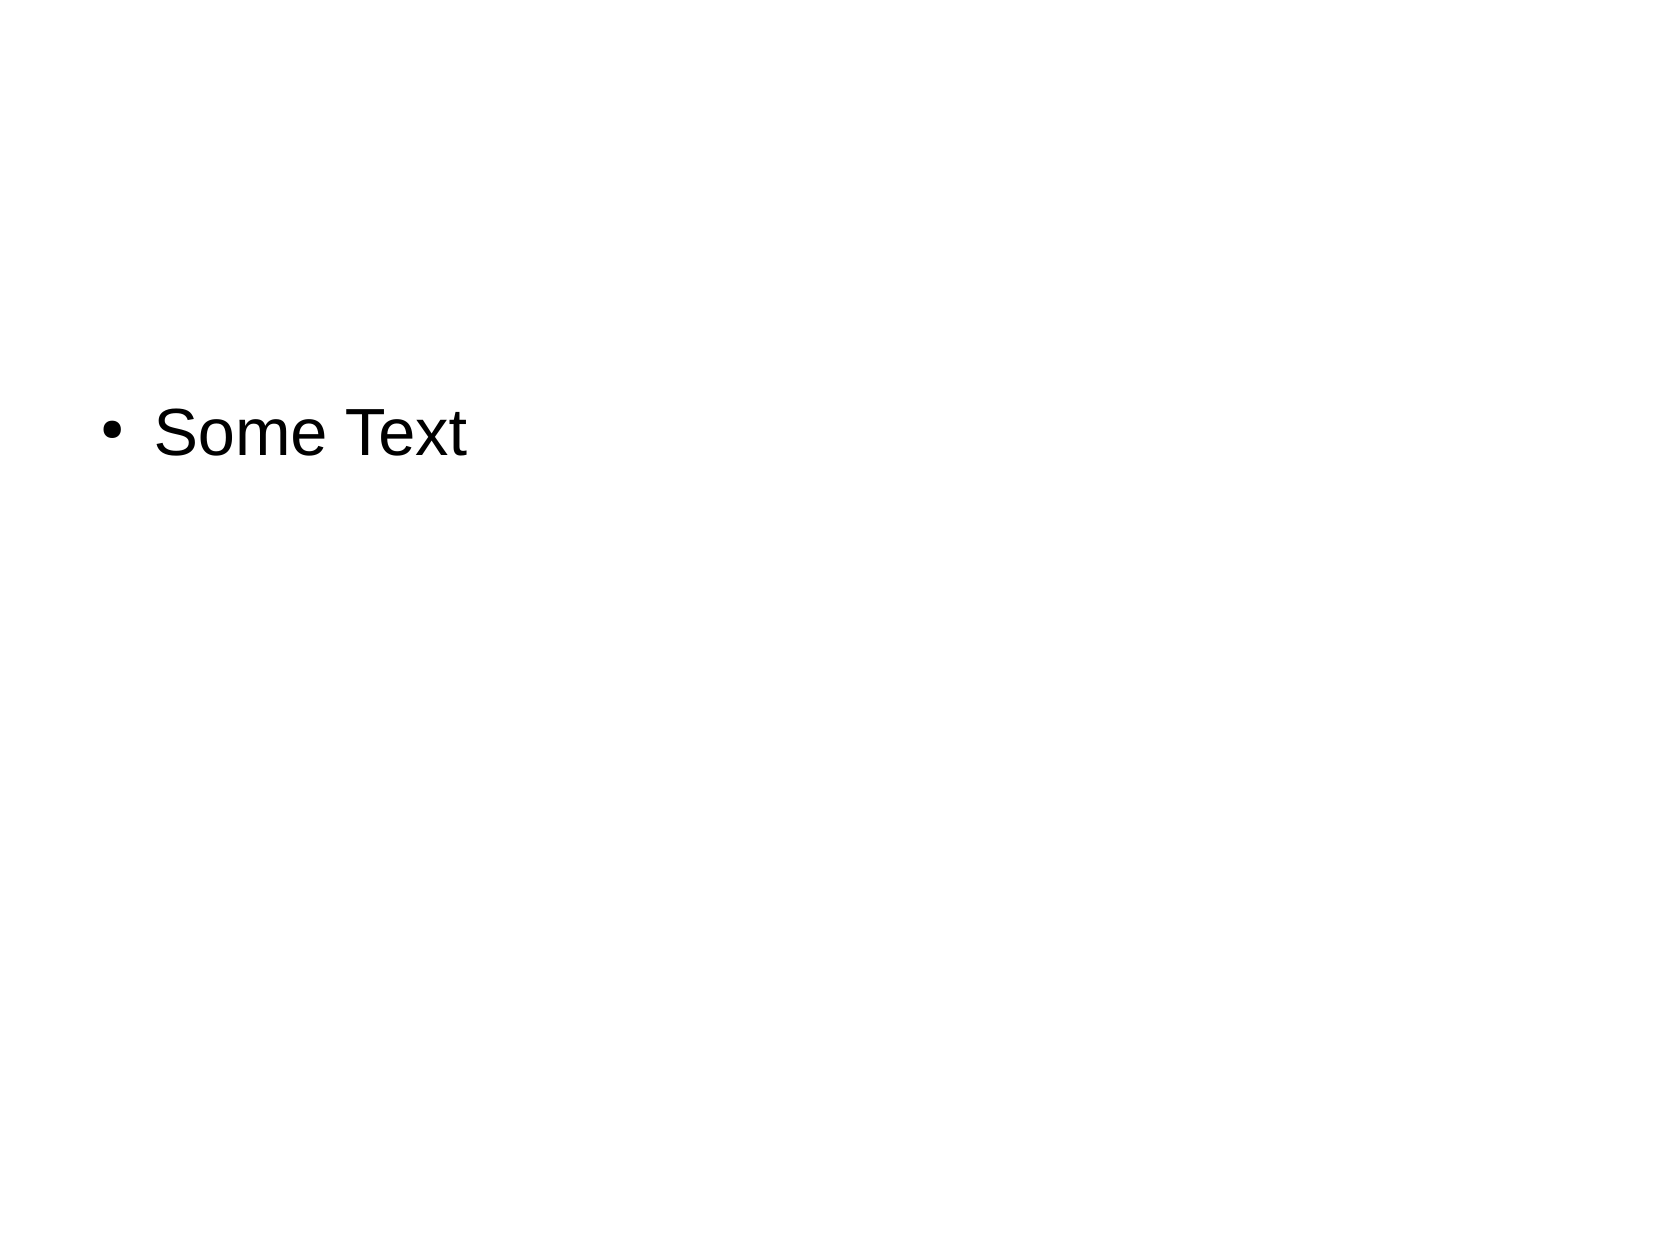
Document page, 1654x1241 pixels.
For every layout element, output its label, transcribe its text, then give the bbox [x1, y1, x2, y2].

list Some Text [82, 290, 1571, 1010]
